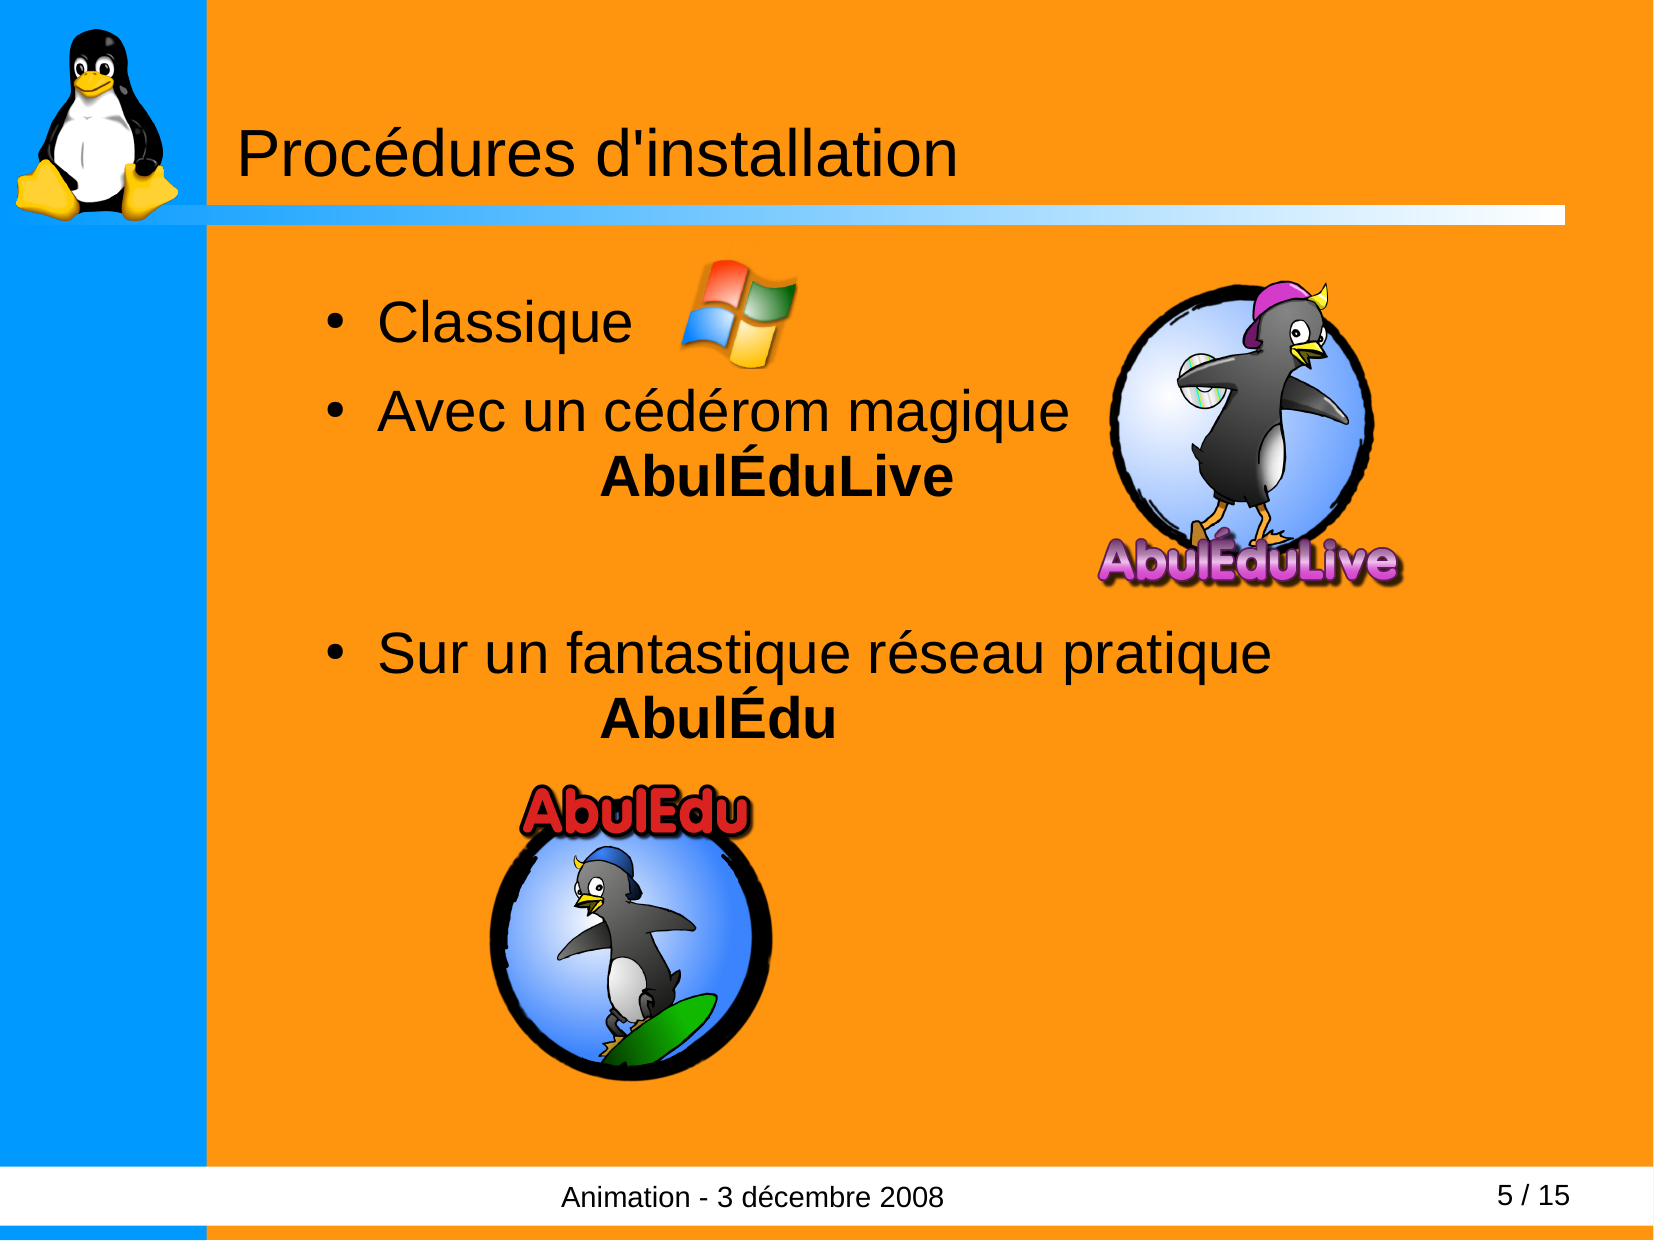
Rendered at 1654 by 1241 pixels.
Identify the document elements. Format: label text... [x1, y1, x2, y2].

picture [16, 29, 178, 221]
picture [1092, 271, 1407, 591]
list Classique Avec un cédérom magique AbulÉduLive Sur un fantastique réseau pratique AbulÉdu [236, 290, 1571, 1094]
picture [679, 236, 798, 369]
picture [472, 767, 798, 1093]
title Procédures d'installation [236, 49, 1571, 257]
